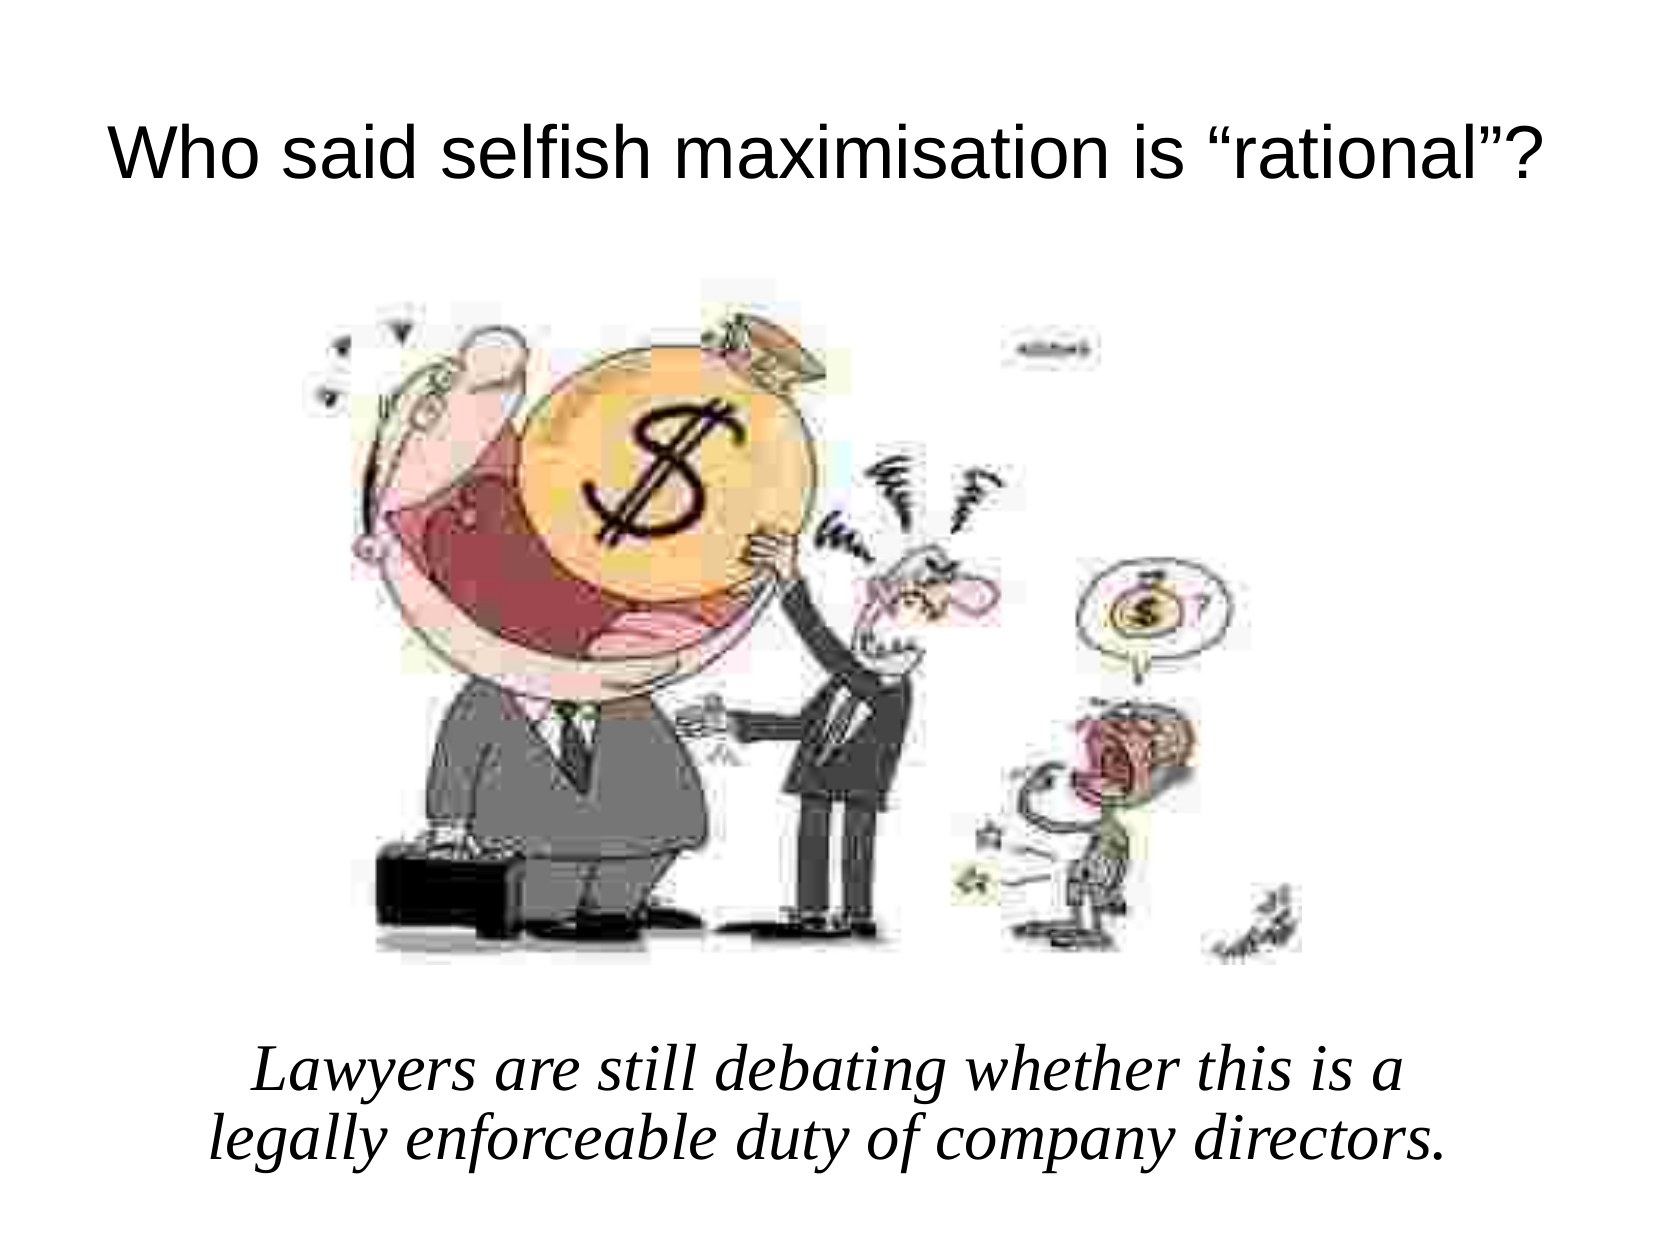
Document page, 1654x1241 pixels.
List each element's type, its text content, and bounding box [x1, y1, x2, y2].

text_box Lawyers are still debating whether this is a legally enforceable duty of company directors. [89, 1059, 1569, 1149]
title Who said selfish maximisation is “rational”? [0, 49, 1653, 257]
picture [302, 257, 1302, 965]
